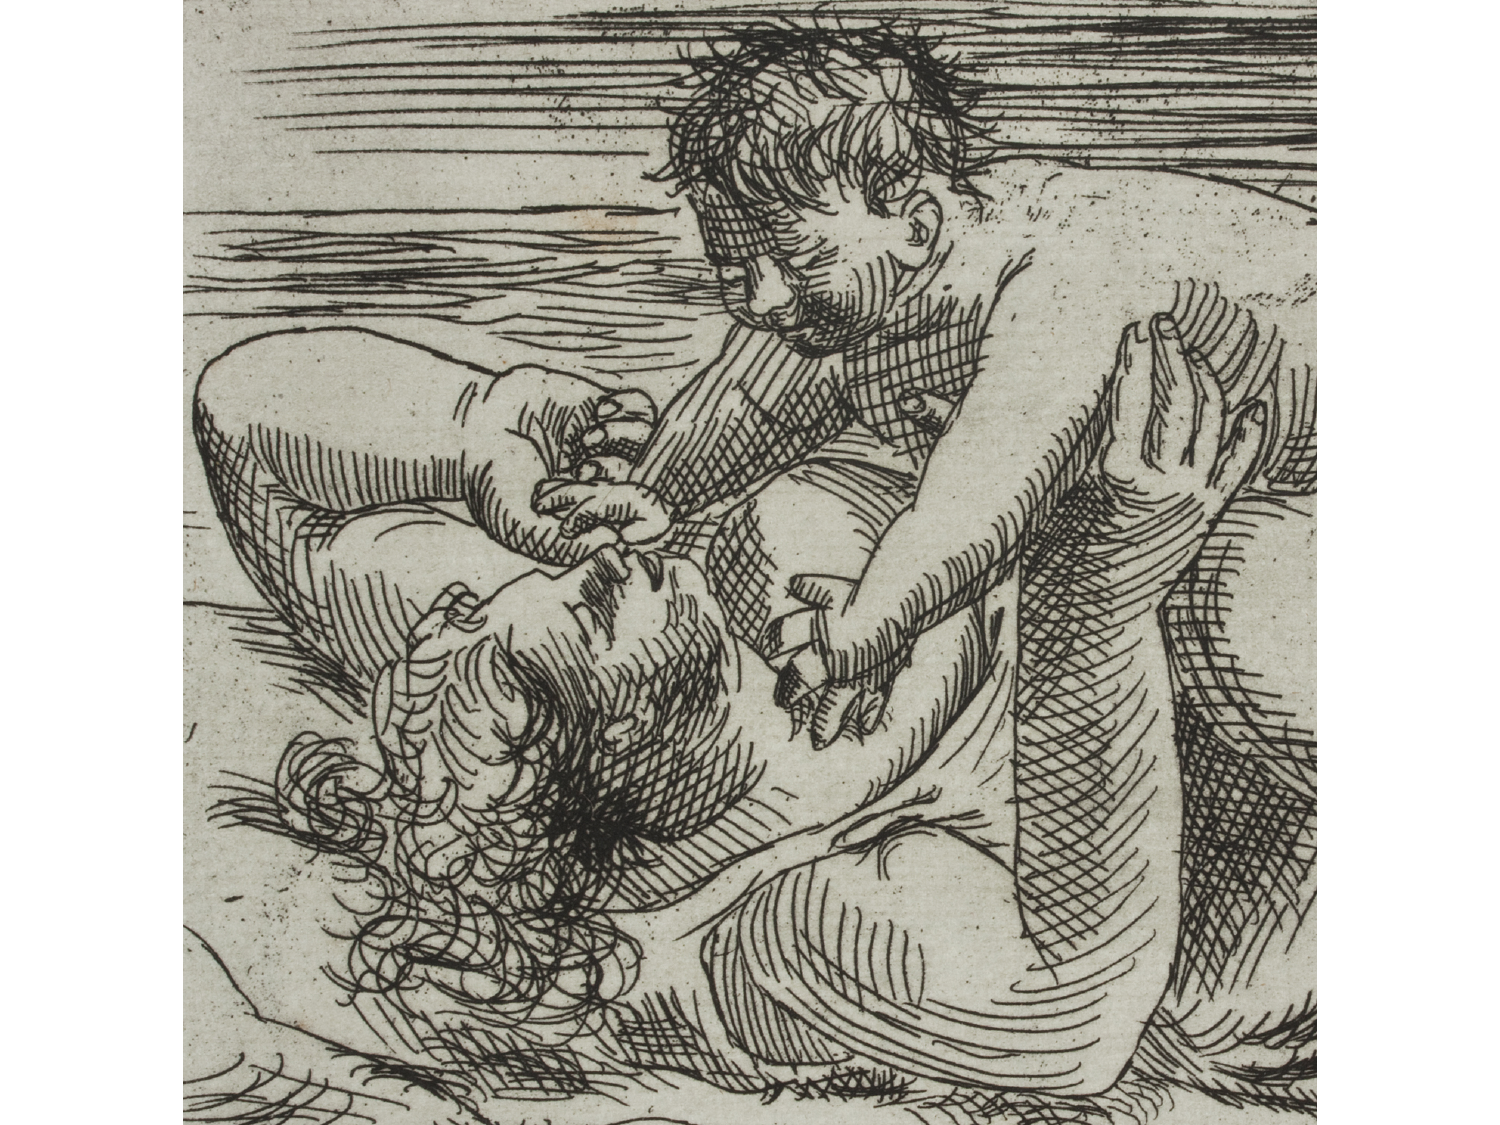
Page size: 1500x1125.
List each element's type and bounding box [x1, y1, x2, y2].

picture [183, 0, 1317, 1125]
